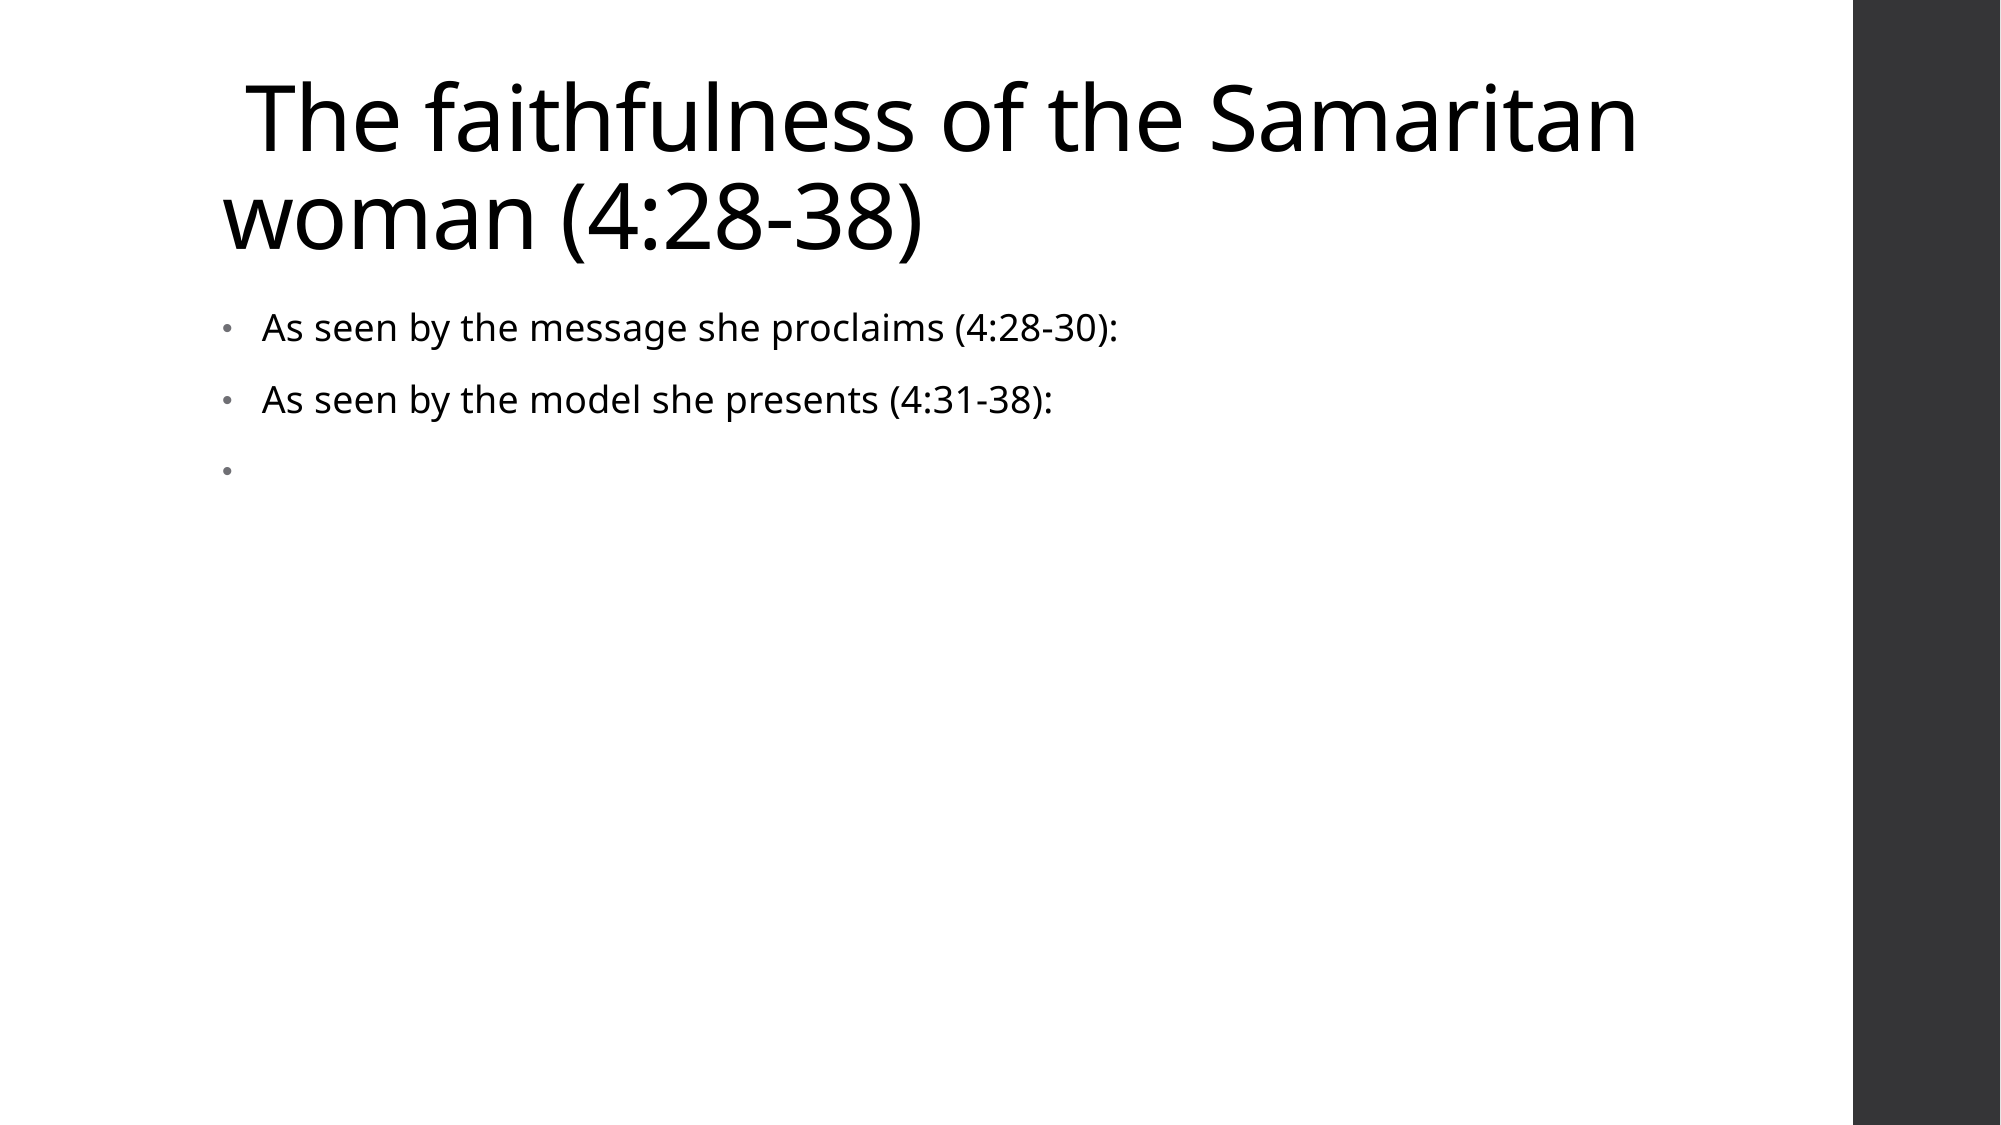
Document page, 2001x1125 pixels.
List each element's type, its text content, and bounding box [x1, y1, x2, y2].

list As seen by the message she proclaims (4:28-30): As seen by the model she presents (4:31-38): [206, 299, 1617, 1014]
title The faithfulness of the Samaritan woman (4:28-38) [206, 60, 1797, 278]
